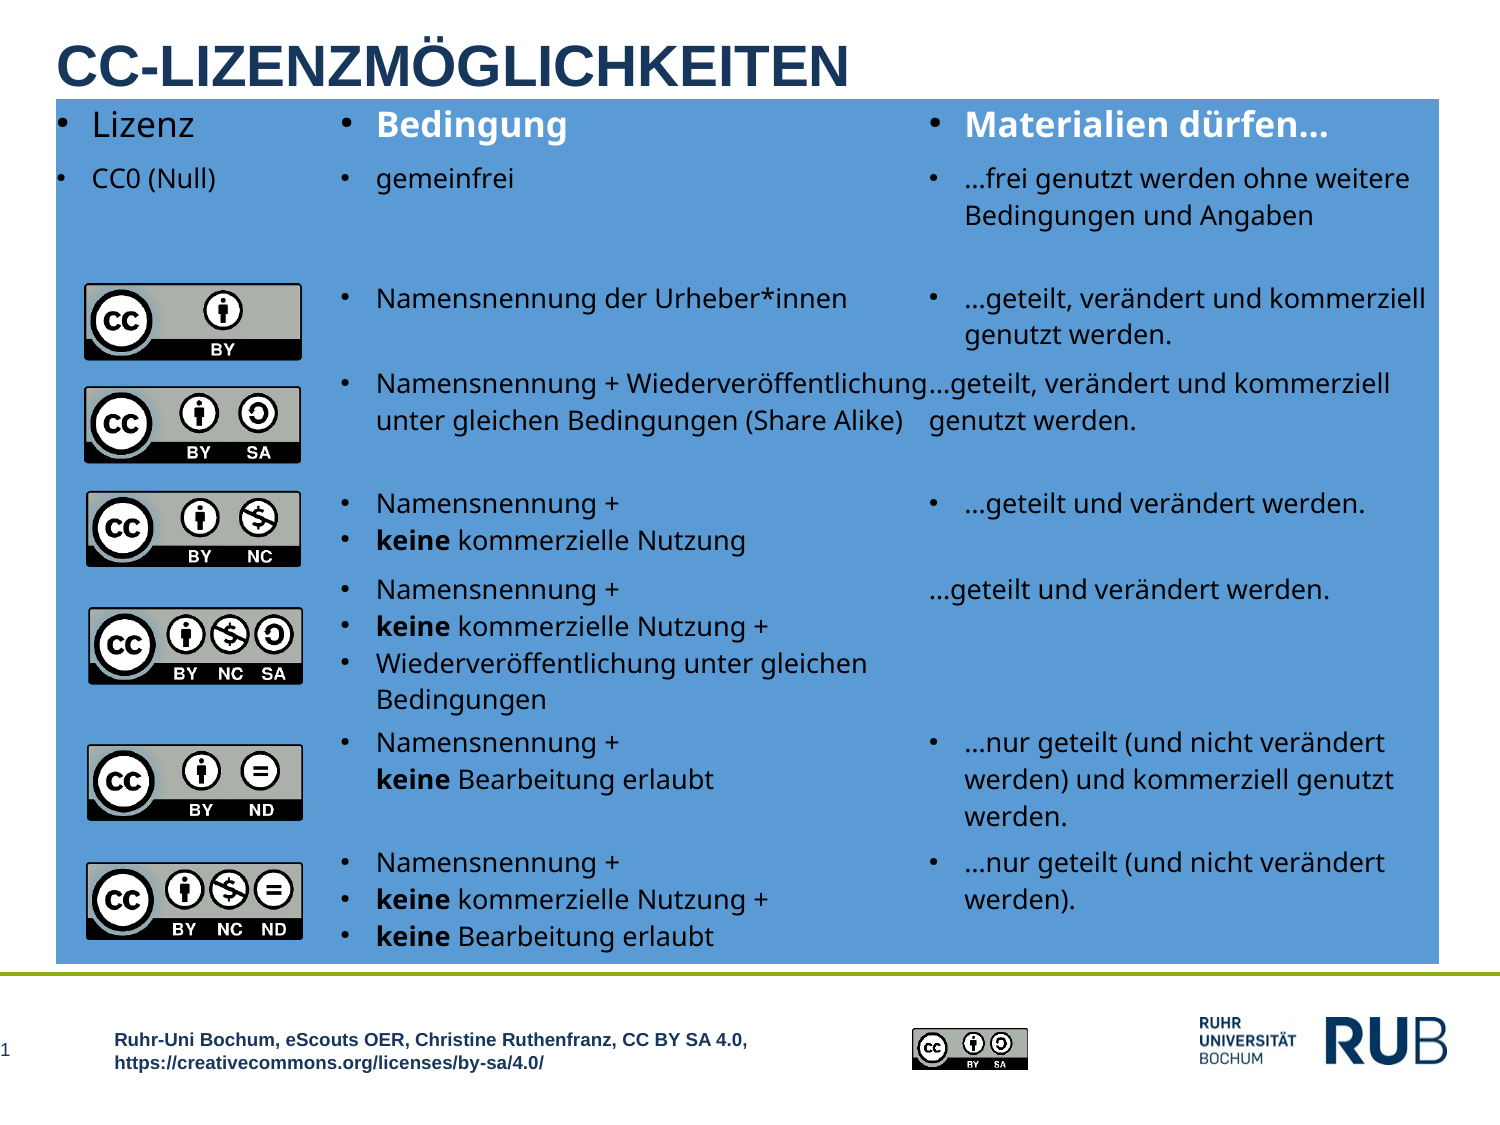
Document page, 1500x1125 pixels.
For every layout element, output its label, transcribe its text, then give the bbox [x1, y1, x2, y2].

table_cell gemeinfrei [340, 160, 929, 279]
table_header Materialien dürfen… [929, 99, 1439, 160]
picture [85, 742, 303, 822]
picture [86, 607, 303, 686]
table_cell …geteilt, verändert und kommerziell genutzt werden. [929, 279, 1439, 365]
table_cell [56, 279, 340, 365]
table_cell [56, 844, 340, 964]
table_cell Namensnennung + Wiederveröffentlichung unter gleichen Bedingungen (Share Alike) [340, 365, 929, 485]
table_cell [56, 571, 340, 724]
table_cell …geteilt und verändert werden. [929, 571, 1439, 724]
text_box CC-LIZENZMÖGLICHKEITEN [56, 28, 1343, 99]
table_cell CC0 (Null) [56, 160, 340, 279]
table_cell …nur geteilt (und nicht verändert werden) und kommerziell genutzt werden. [929, 724, 1439, 844]
table_cell …frei genutzt werden ohne weitere Bedingungen und Angaben [929, 160, 1439, 279]
table_cell Namensnennung der Urheber*innen [340, 279, 929, 365]
text_box Ruhr-Uni Bochum, eScouts OER, Christine Ruthenfranz, CC BY SA 4.0, https://creativecommons.org/licenses/by-sa/4.0/ [114, 1020, 960, 1081]
picture [84, 860, 303, 940]
table_cell Namensnennung + keine kommerzielle Nutzung + Wiederveröffentlichung unter gleichen Bedingungen [340, 571, 929, 724]
table_cell …geteilt und verändert werden. [929, 485, 1439, 571]
table_cell Namensnennung + keine kommerzielle Nutzung + keine Bearbeitung erlaubt [340, 844, 929, 964]
table_header Bedingung [340, 99, 929, 160]
table_header Lizenz [56, 99, 340, 160]
picture [86, 490, 303, 568]
table_cell …nur geteilt (und nicht verändert werden). [929, 844, 1439, 964]
table_cell [56, 724, 340, 844]
text_box [0, 1018, 85, 1080]
picture [912, 1028, 1028, 1070]
table_cell …geteilt, verändert und kommerziell genutzt werden. [929, 365, 1439, 485]
table_cell [56, 485, 340, 571]
picture [84, 384, 303, 465]
table_cell Namensnennung + keine Bearbeitung erlaubt [340, 724, 929, 844]
picture [84, 283, 303, 362]
table_cell Namensnennung + keine kommerzielle Nutzung [340, 485, 929, 571]
table_cell [56, 365, 340, 485]
